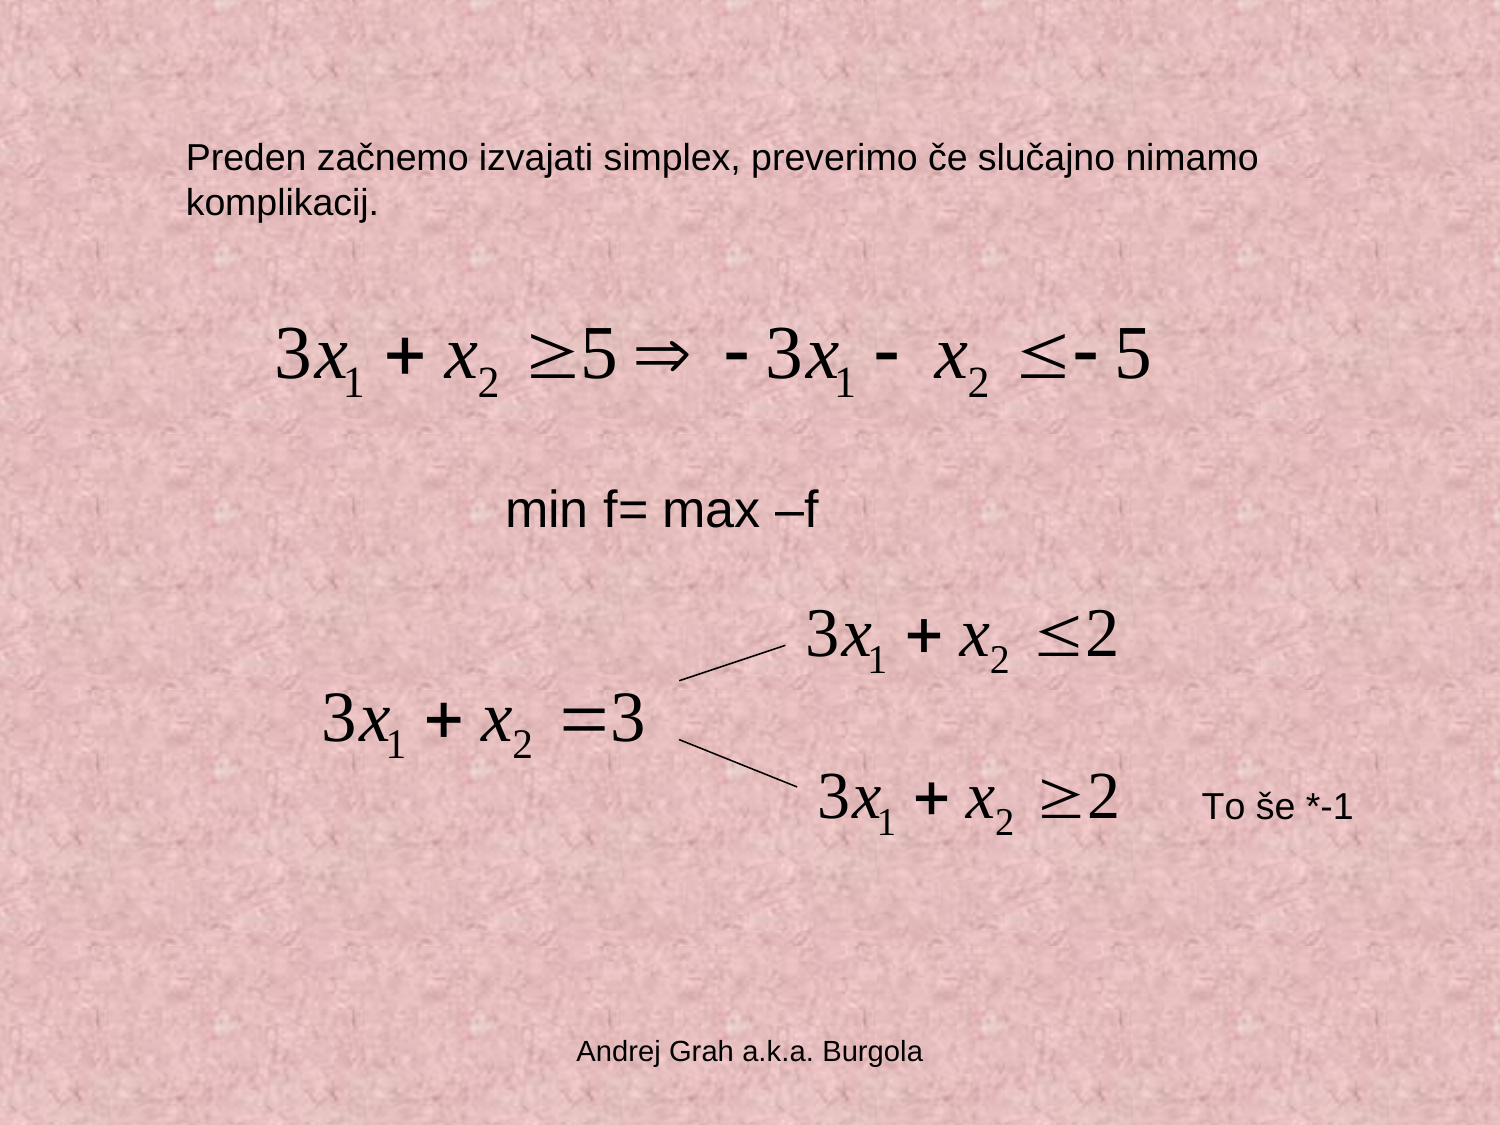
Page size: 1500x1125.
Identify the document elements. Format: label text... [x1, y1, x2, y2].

text_box min f= max –f [490, 467, 835, 546]
text_box Andrej Grah a.k.a. Burgola [512, 1024, 988, 1103]
chart [809, 751, 1129, 847]
chart [265, 302, 1164, 411]
text_box To še *-1 [1186, 774, 1424, 836]
chart [797, 586, 1128, 686]
picture [0, 0, 1500, 1125]
chart [312, 668, 656, 772]
text_box Preden začnemo izvajati simplex, preverimo če slučajno nimamo komplikacij. [171, 125, 1365, 231]
